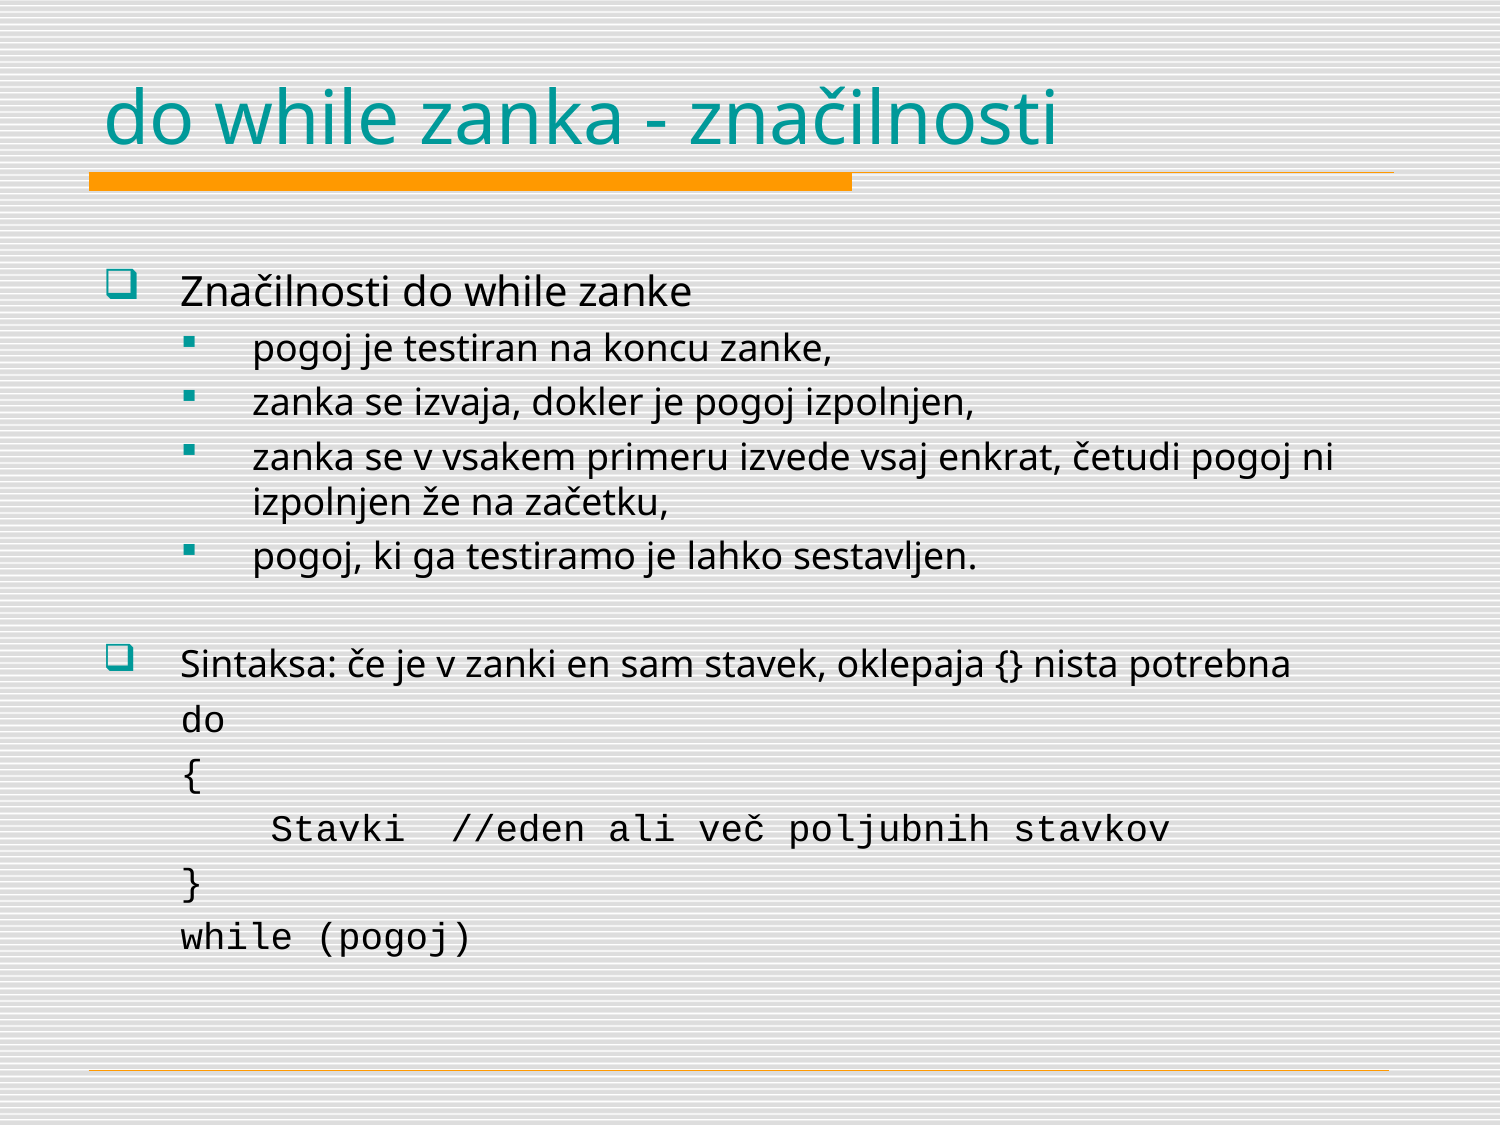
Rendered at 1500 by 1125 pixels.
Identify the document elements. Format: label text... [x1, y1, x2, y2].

list Značilnosti do while zanke pogoj je testiran na koncu zanke, zanka se izvaja, dokler je pogoj izpolnjen, zanka se v vsakem primeru izvede vsaj enkrat, četudi pogoj ni izpolnjen že na začetku, pogoj, ki ga testiramo je lahko sestavljen. Sintaksa: če je v zanki en sam stavek, oklepaja {} nista potrebna do { Stavki //eden ali več poljubnih stavkov } while (pogoj) [88, 196, 1401, 1059]
title do while zanka - značilnosti [88, 54, 1401, 167]
picture [0, 0, 1500, 1125]
